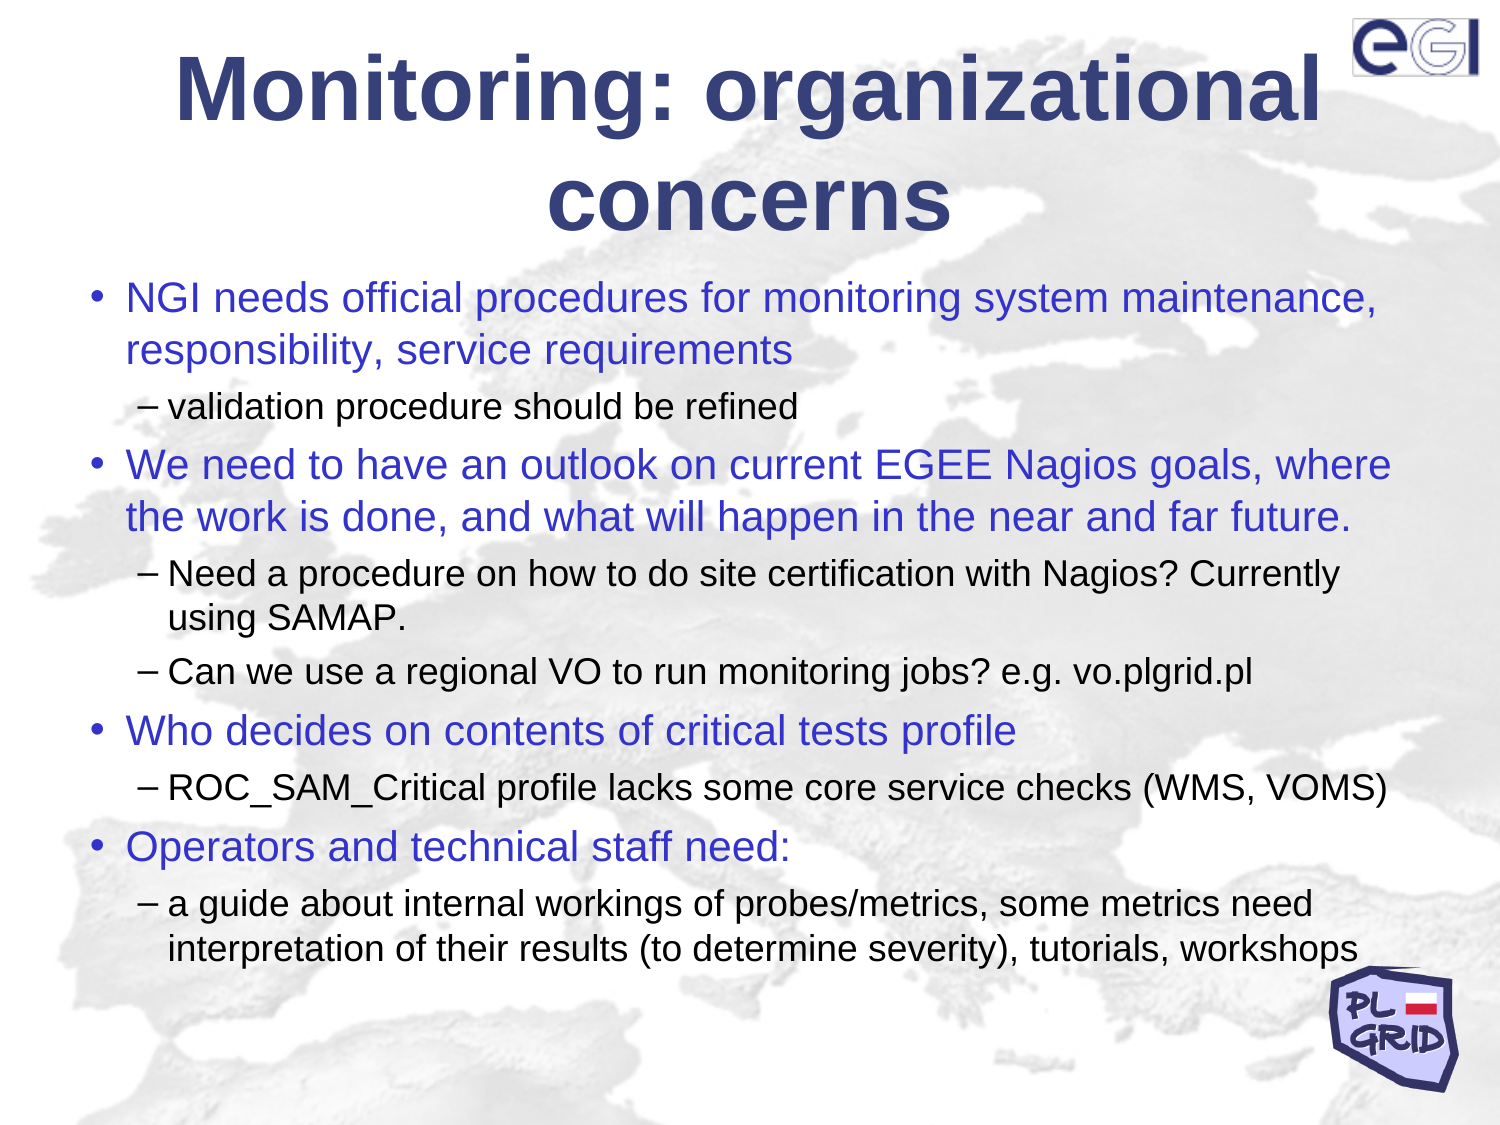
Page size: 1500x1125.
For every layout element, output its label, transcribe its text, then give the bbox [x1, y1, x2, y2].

picture [0, 0, 1500, 1125]
list NGI needs official procedures for monitoring system maintenance, responsibility, service requirements validation procedure should be refined We need to have an outlook on current EGEE Nagios goals, where the work is done, and what will happen in the near and far future. Need a procedure on how to do site certification with Nagios? Currently using SAMAP. Can we use a regional VO to run monitoring jobs? e.g. vo.plgrid.pl Who decides on contents of critical tests profile ROC_SAM_Critical profile lacks some core service checks (WMS, VOMS) Operators and technical staff need: a guide about internal workings of probes/metrics, some metrics need interpretation of their results (to determine severity), tutorials, workshops [75, 262, 1426, 1063]
title Monitoring: organizational concerns [75, 13, 1426, 262]
